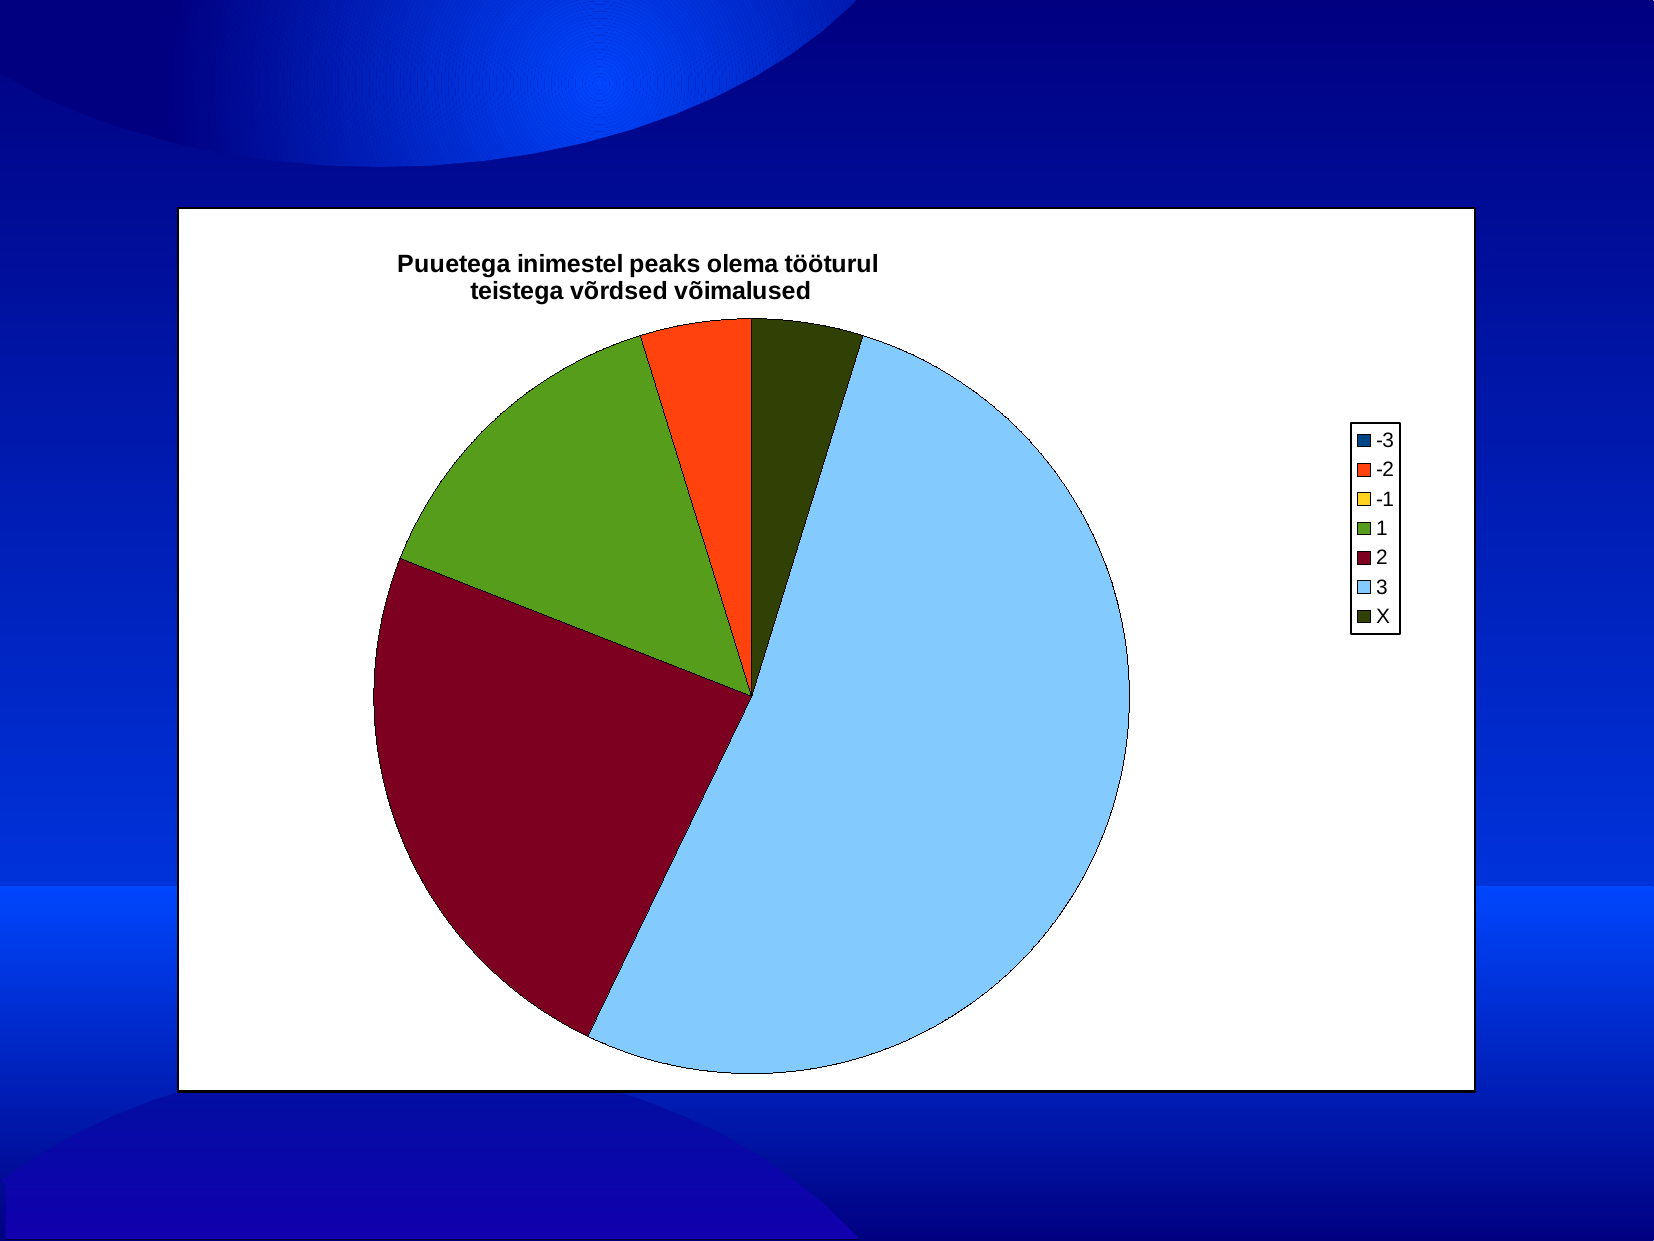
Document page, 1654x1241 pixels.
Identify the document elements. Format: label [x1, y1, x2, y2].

chart [177, 206, 1477, 1093]
